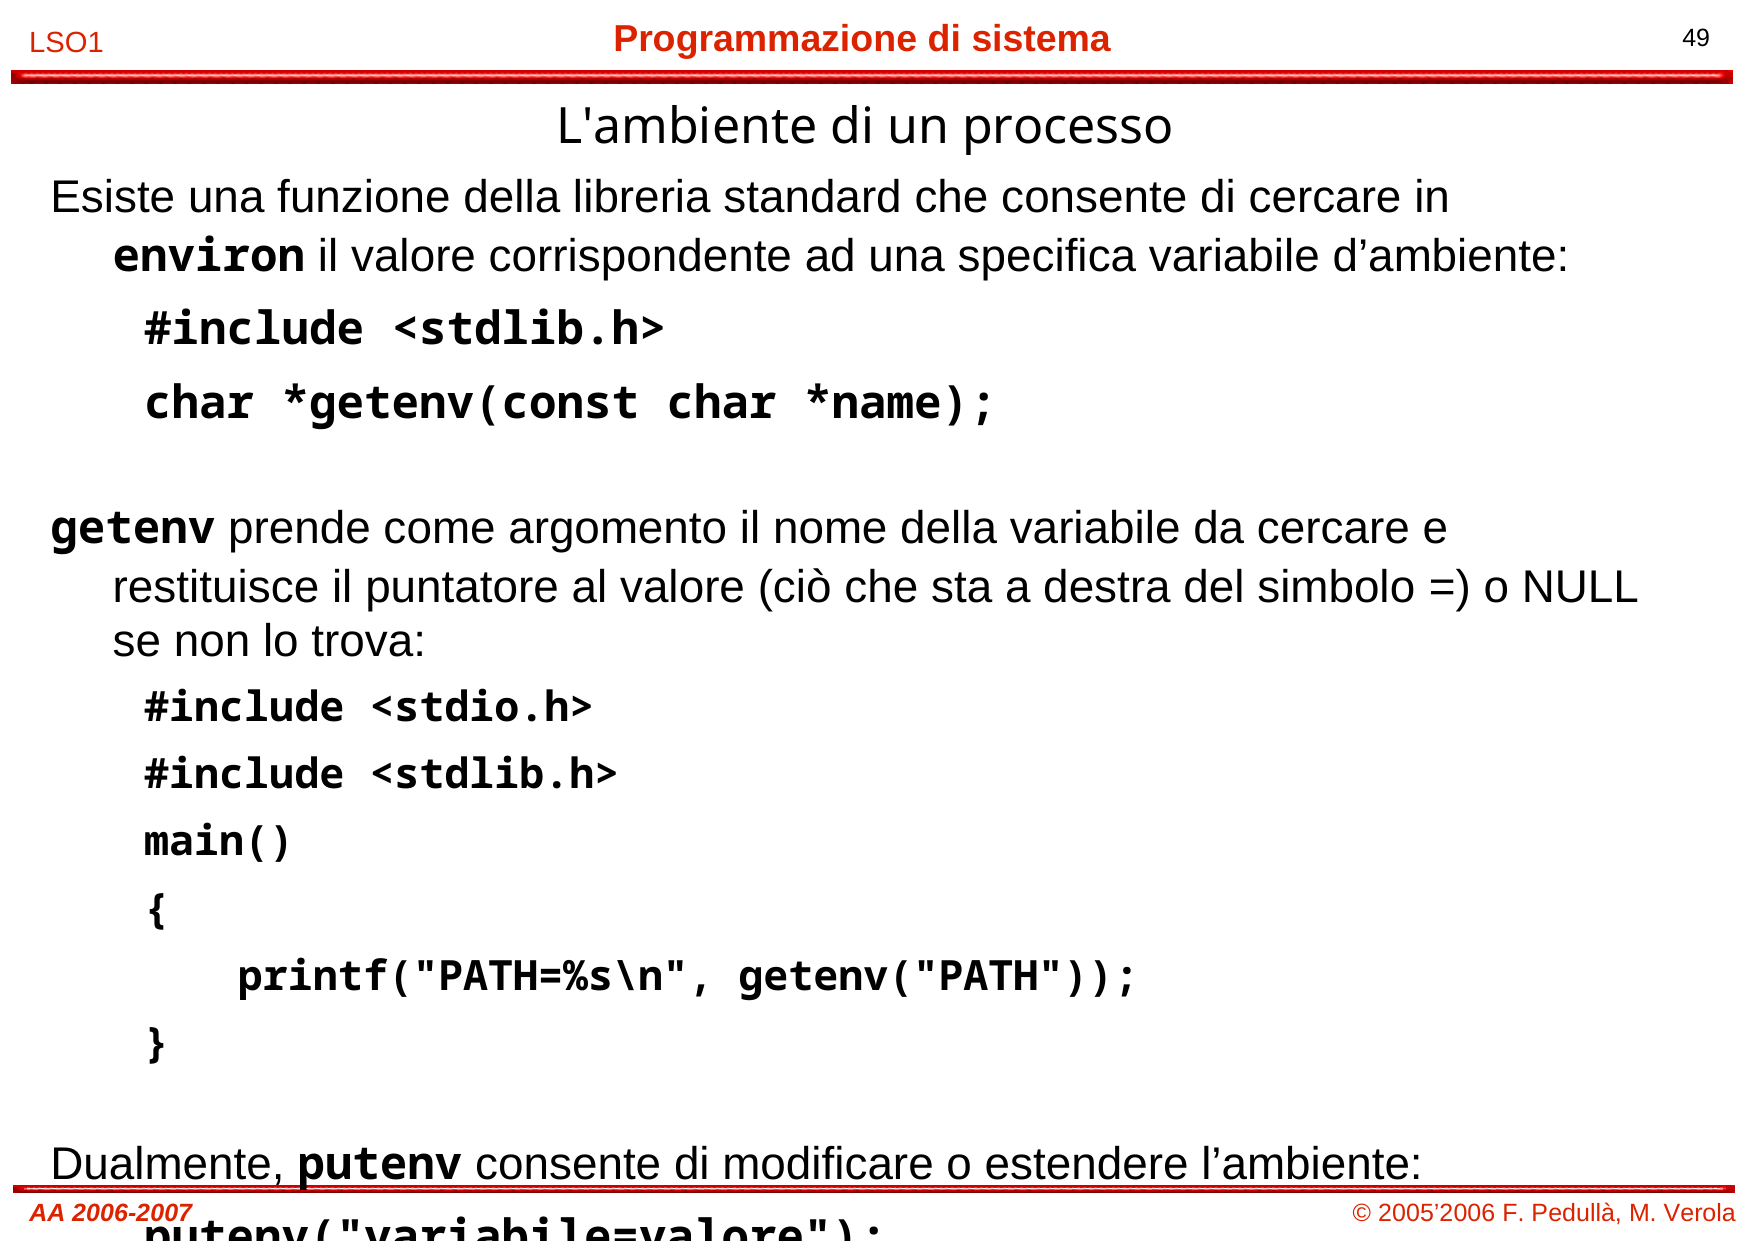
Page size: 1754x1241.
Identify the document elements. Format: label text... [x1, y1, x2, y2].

picture [11, 70, 1733, 84]
list Esiste una funzione della libreria standard che consente di cercare in environ il valore corrispondente ad una specifica variabile d’ambiente: #include <stdlib.h> char *getenv(const char *name); getenv prende come argomento il nome della variabile da cercare e restituisce il puntatore al valore (ciò che sta a destra del simbolo =) o NULL se non lo trova: #include <stdio.h> #include <stdlib.h> main() { printf("PATH=%s\n", getenv("PATH")); } Dualmente, putenv consente di modificare o estendere l’ambiente: putenv("variabile=valore"); [35, 159, 1666, 1141]
title L'ambiente di un processo [490, 78, 1240, 174]
picture [13, 1185, 1735, 1193]
